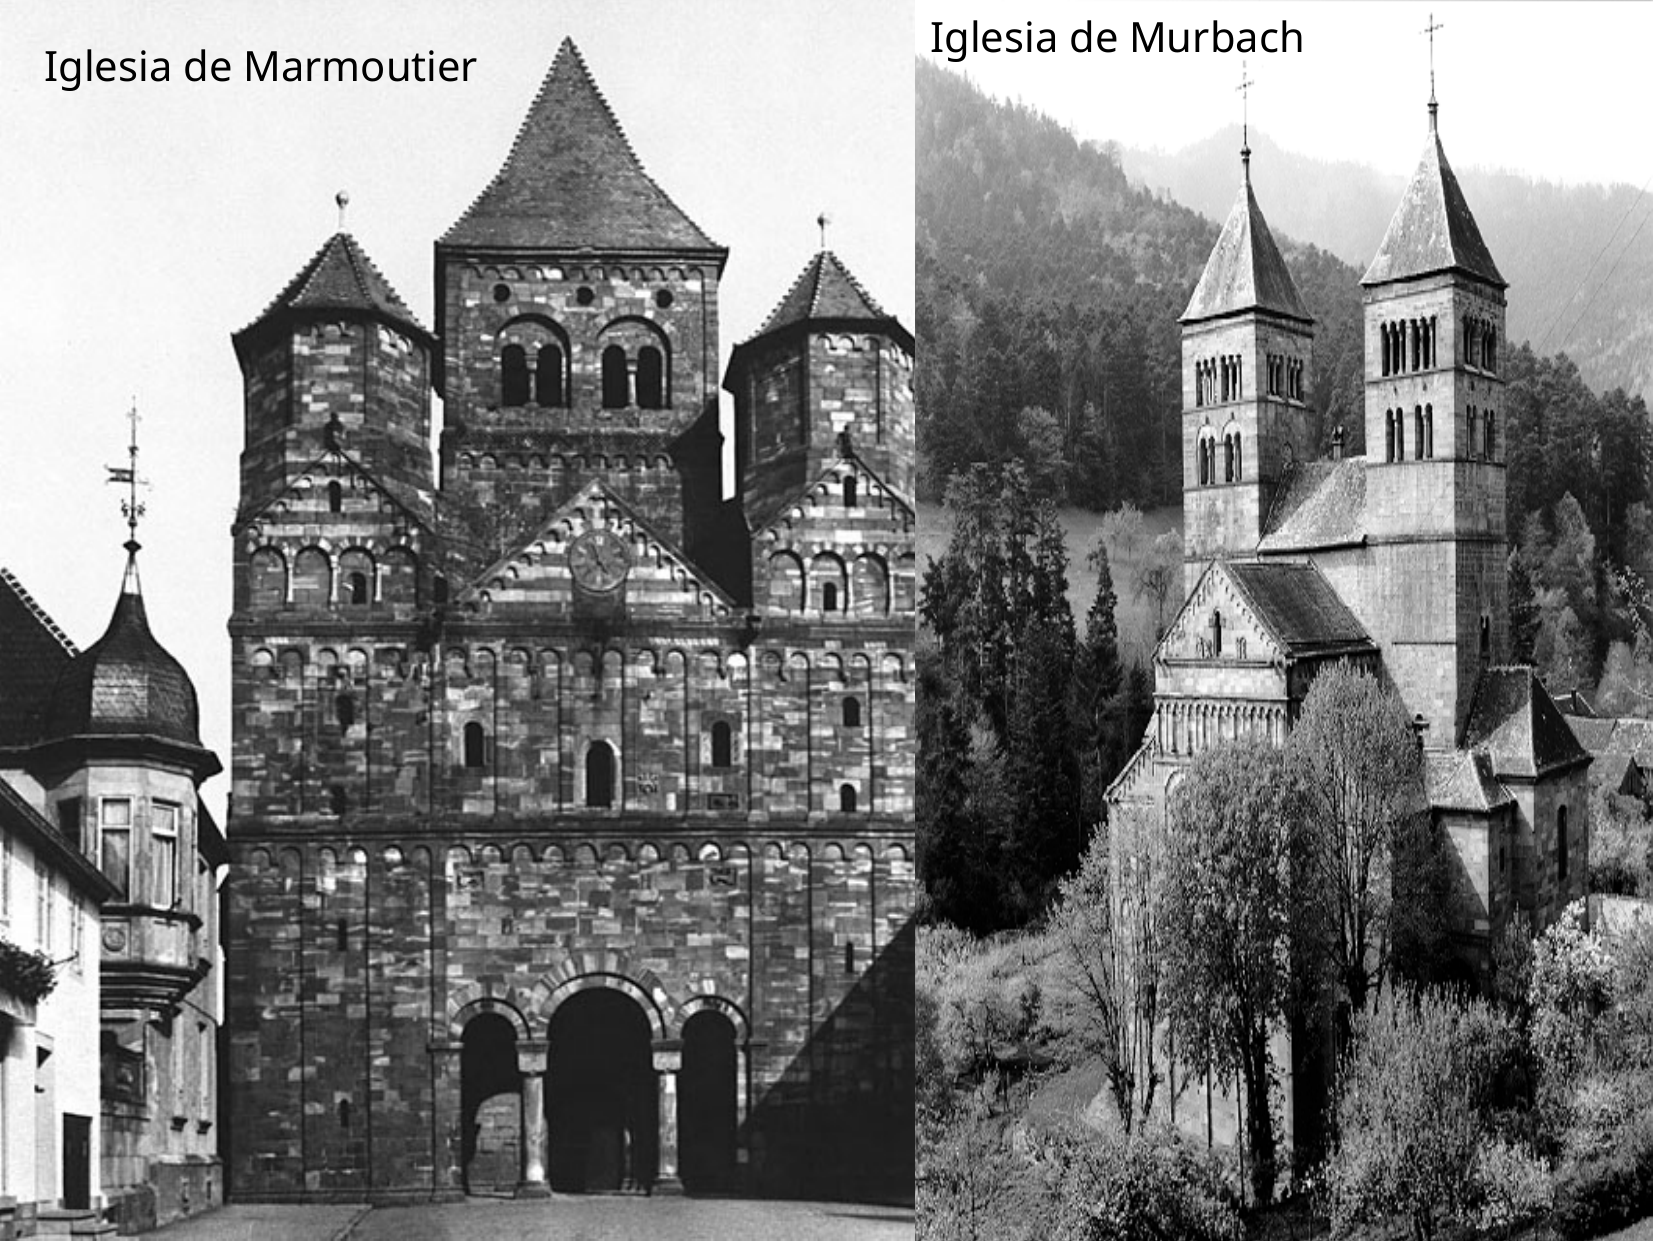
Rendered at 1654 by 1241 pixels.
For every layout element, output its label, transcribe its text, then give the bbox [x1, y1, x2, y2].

text_box Iglesia de Marmoutier [29, 29, 499, 95]
text_box Iglesia de Murbach [915, 0, 1337, 66]
picture [0, 0, 1653, 1241]
